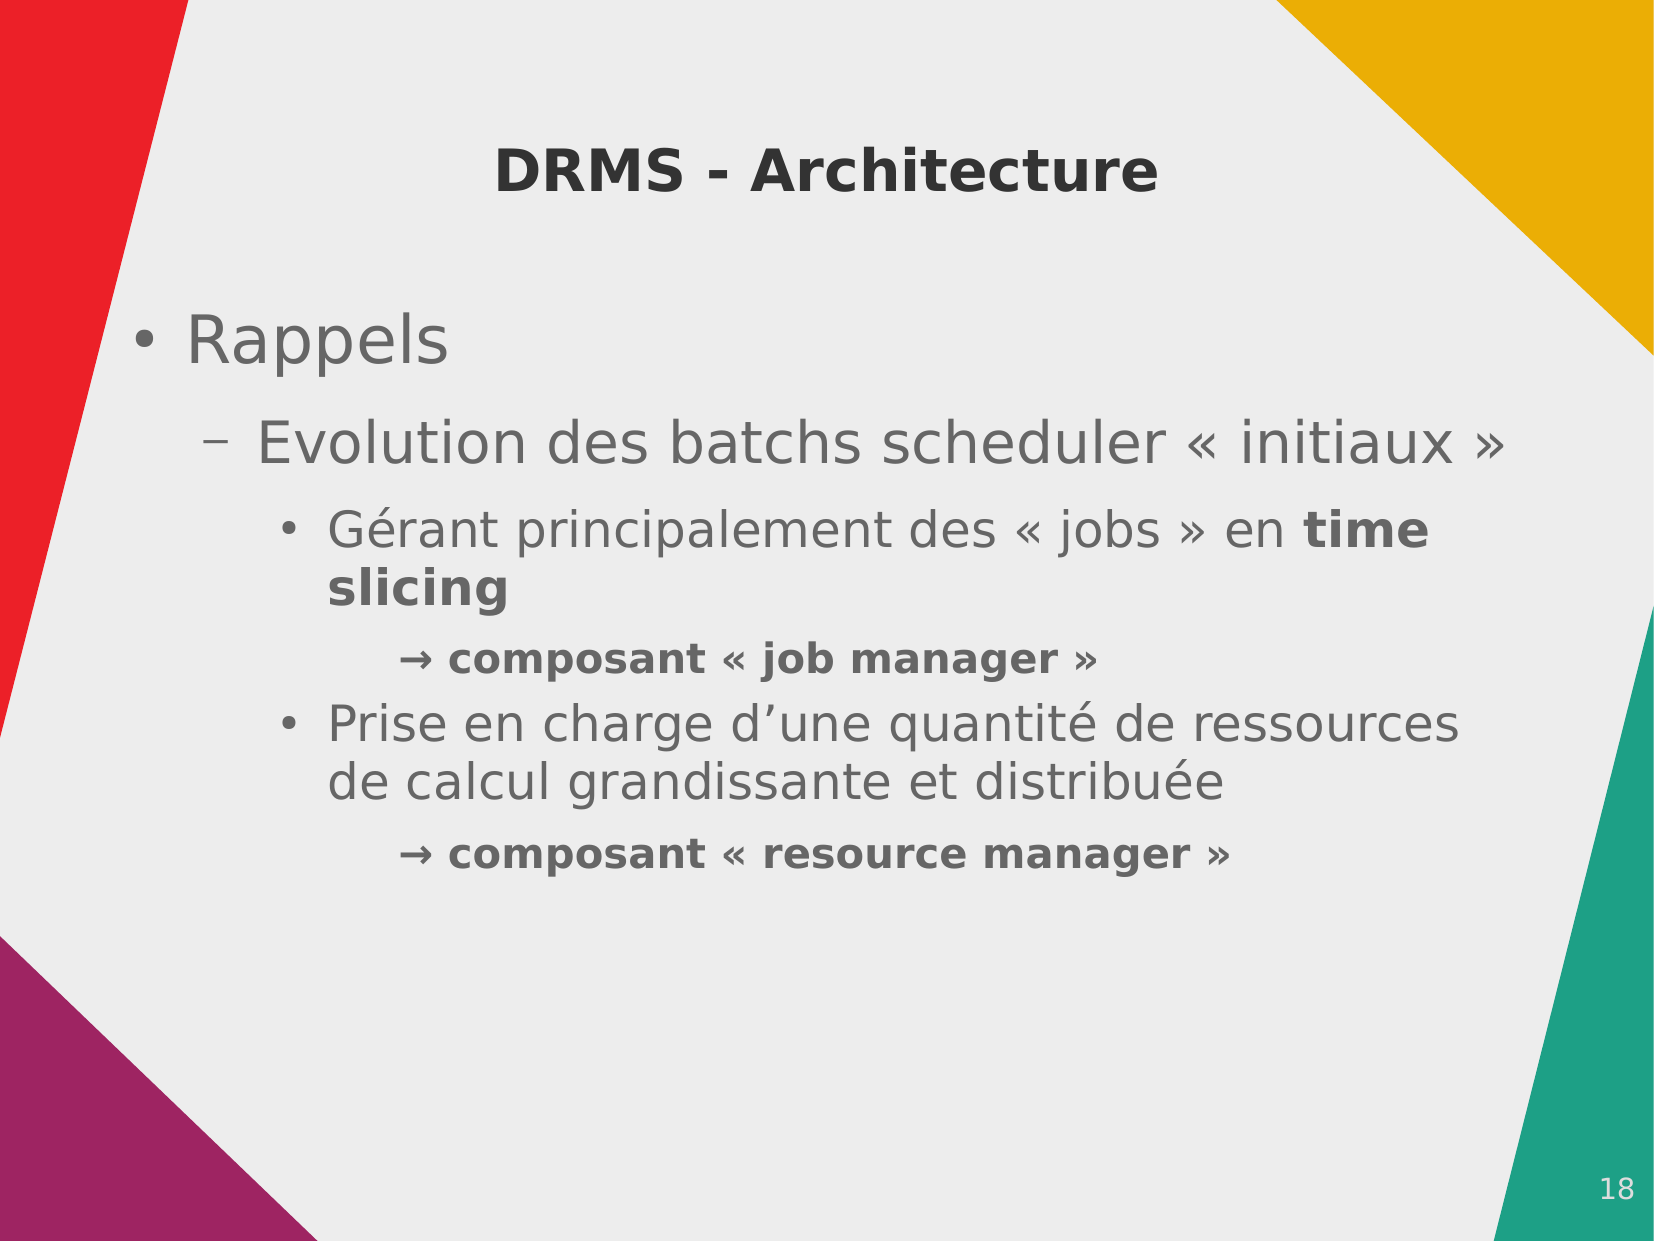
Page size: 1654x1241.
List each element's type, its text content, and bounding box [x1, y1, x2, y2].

list Rappels Evolution des batchs scheduler « initiaux » Gérant principalement des « jobs » en time slicing → composant « job manager » Prise en charge d’une quantité de ressources de calcul grandissante et distribuée → composant « resource manager » [114, 302, 1539, 1217]
title DRMS - Architecture [114, 73, 1539, 271]
